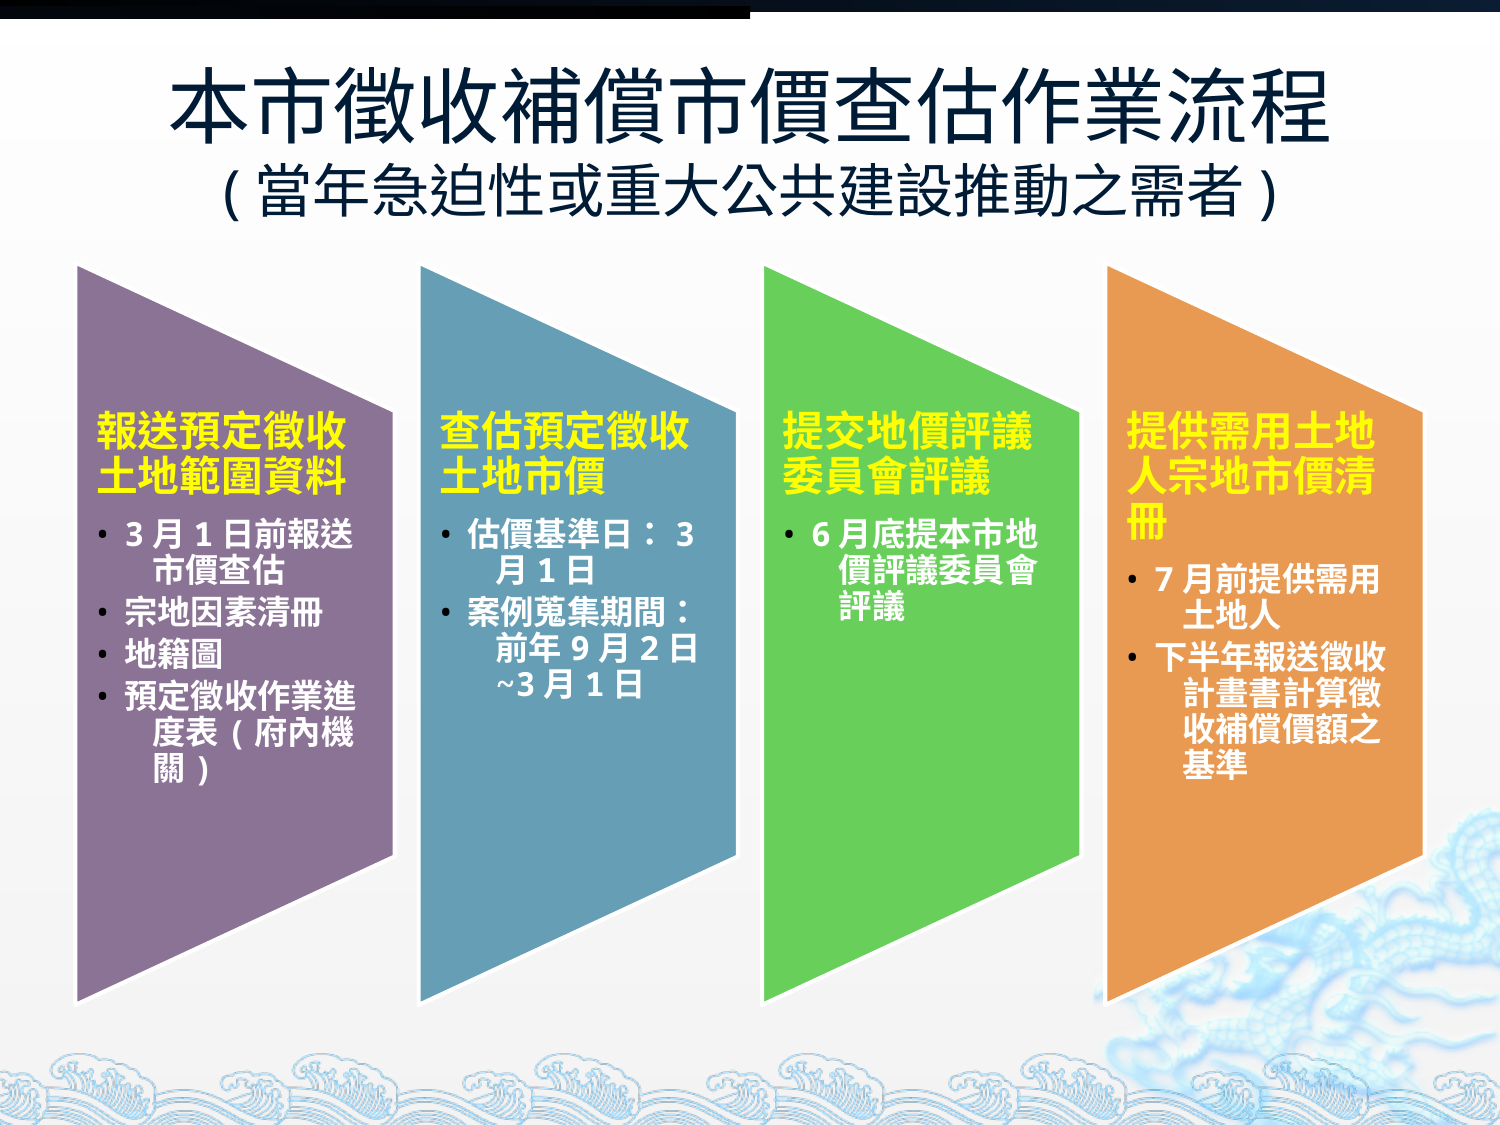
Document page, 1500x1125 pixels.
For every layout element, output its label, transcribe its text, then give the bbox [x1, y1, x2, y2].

text_box 提供需用土地人宗地市價清冊 7月前提供需用土地人 下半年報送徵收計畫書計算徵收補償價額之基準 [1105, 262, 1425, 1006]
text_box 查估預定徵收土地市價 估價基準日：3月1日 案例蒐集期間：前年9月2日~3月1日 [418, 262, 739, 1006]
text_box 報送預定徵收土地範圍資料 3月1日前報送市價查估 宗地因素清冊 地籍圖 預定徵收作業進度表(府內機關) [75, 262, 395, 1006]
title 本市徵收補償市價查估作業流程 (當年急迫性或重大公共建設推動之需者) [75, 45, 1426, 233]
text_box 提交地價評議委員會評議 6月底提本市地價評議委員會評議 [761, 262, 1082, 1006]
